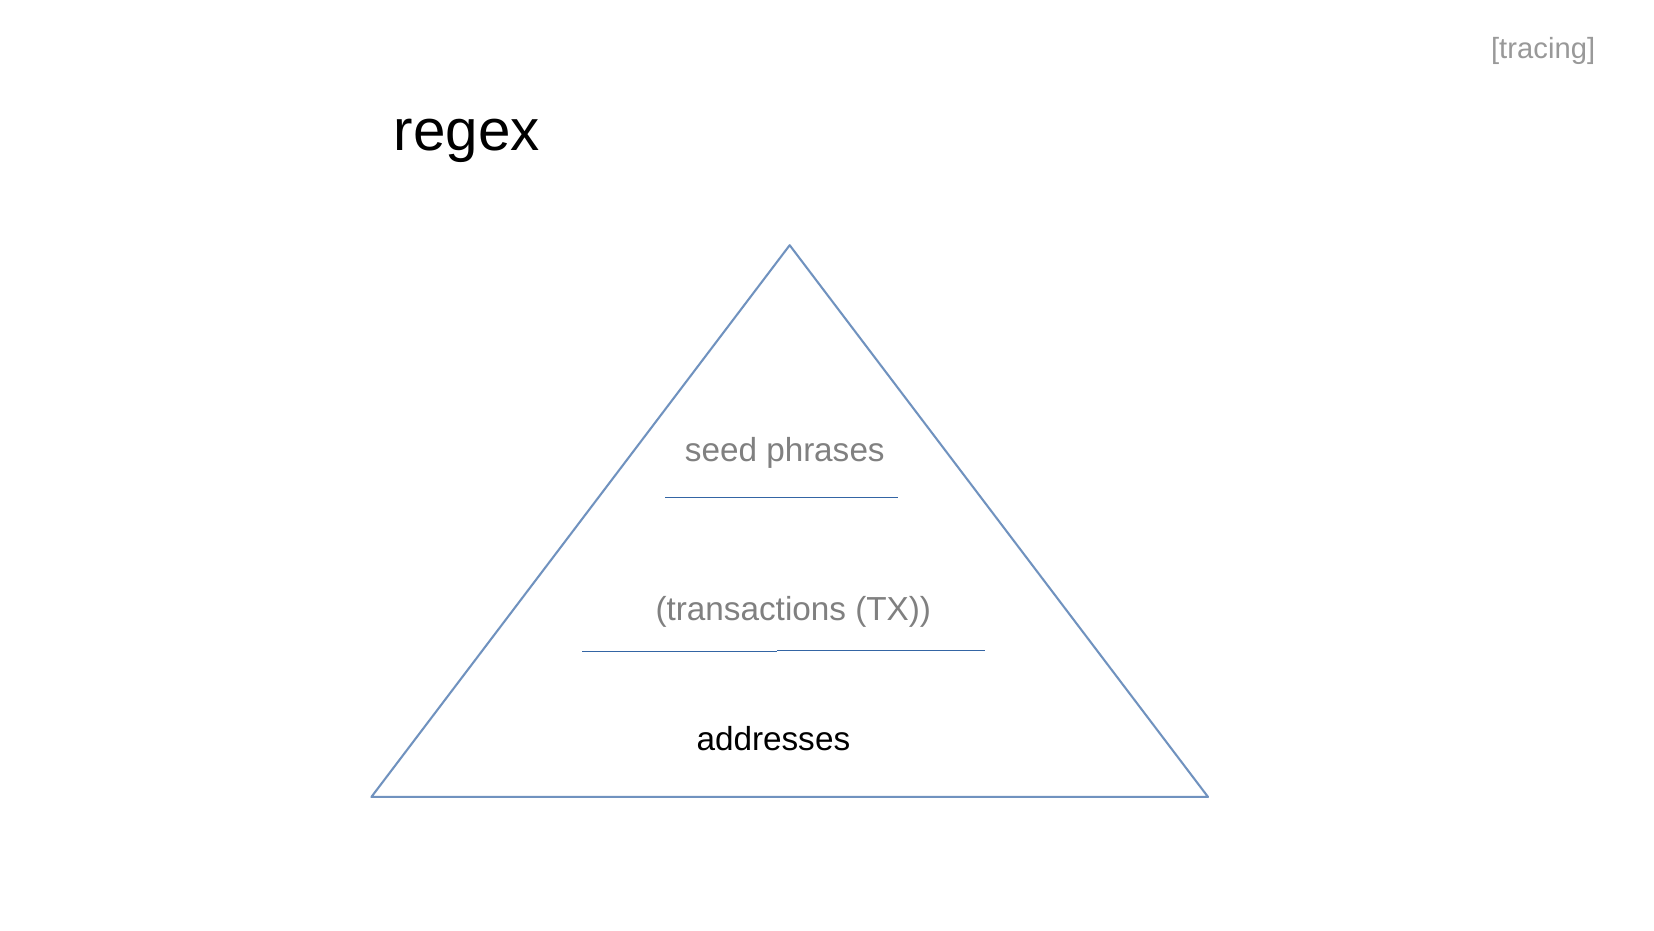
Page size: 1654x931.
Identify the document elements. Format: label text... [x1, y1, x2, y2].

text_box regex [379, 90, 612, 177]
text_box addresses [681, 713, 1009, 774]
text_box [tracing] [1476, 24, 1623, 76]
text_box seed phrases [670, 423, 918, 523]
text_box (transactions (TX)) [640, 583, 968, 682]
